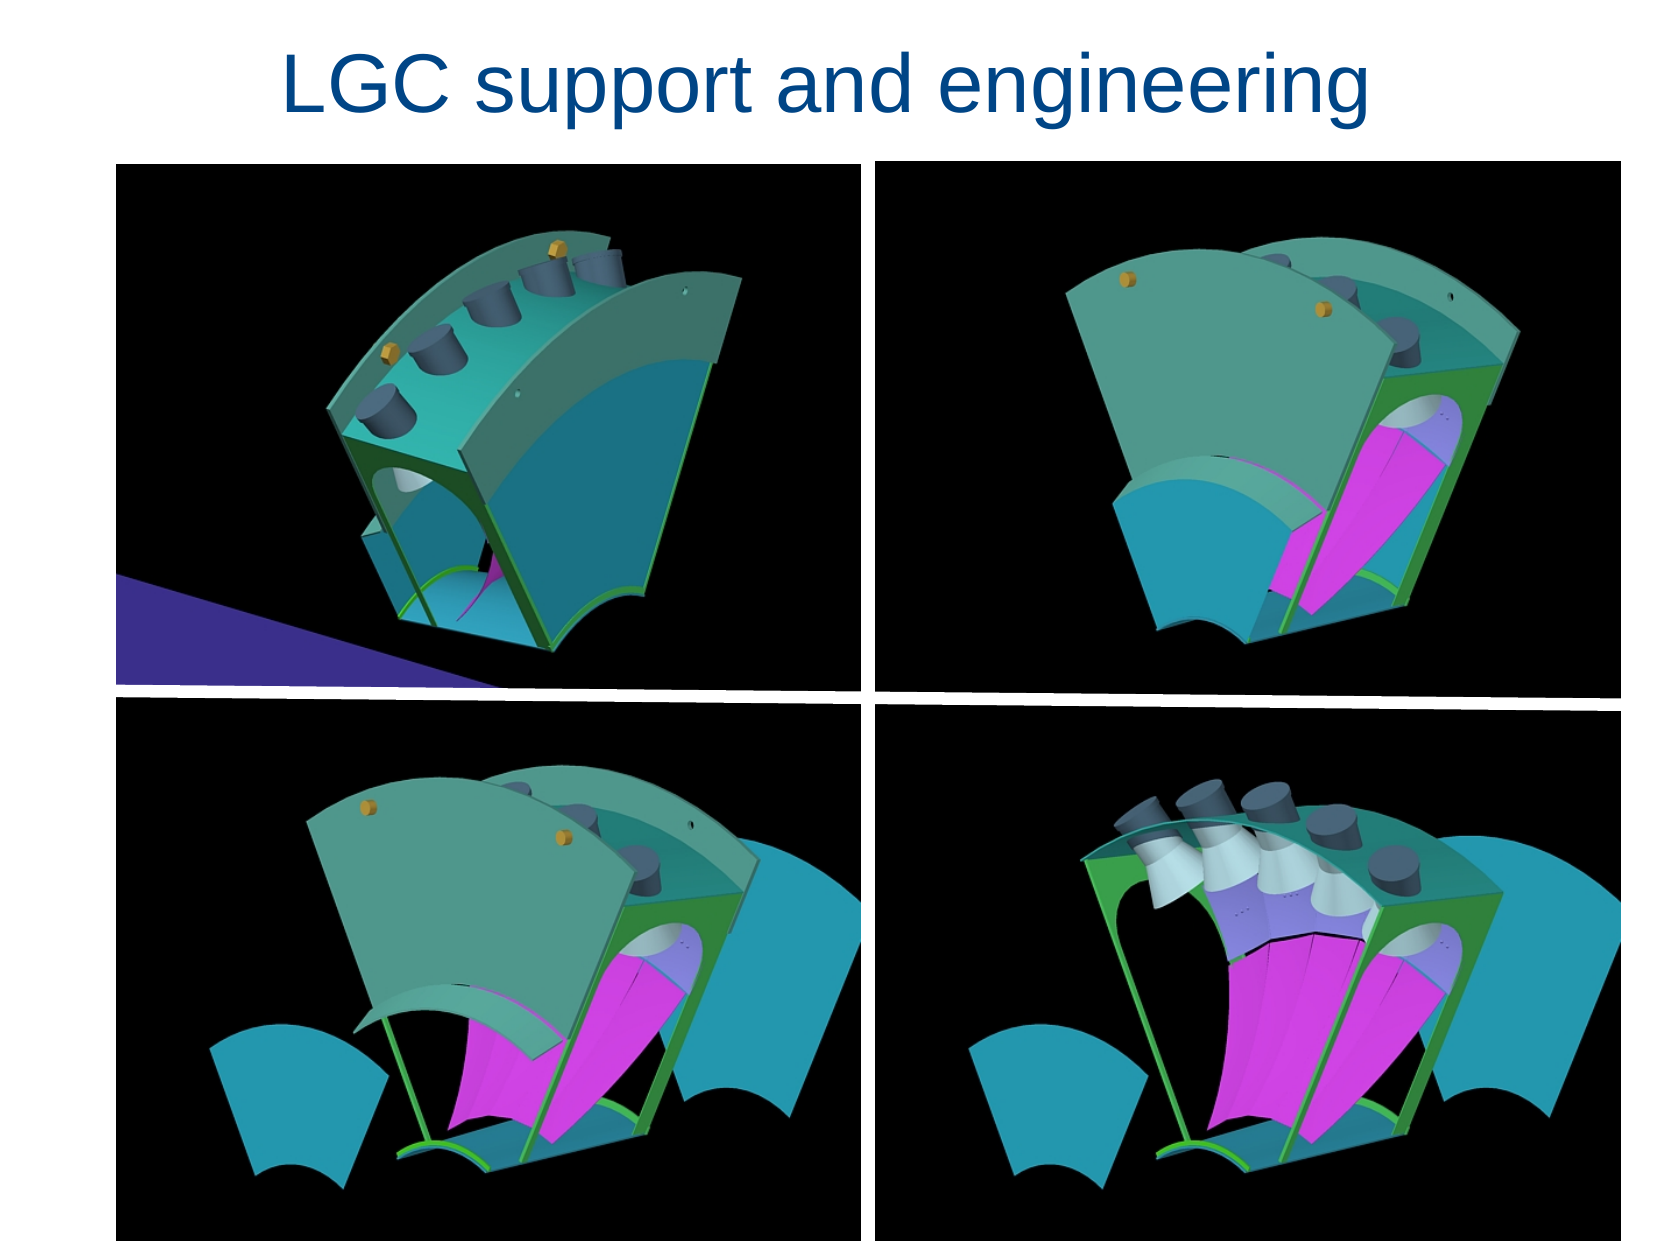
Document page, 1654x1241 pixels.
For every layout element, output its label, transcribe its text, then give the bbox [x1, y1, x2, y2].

picture [875, 161, 1621, 698]
picture [116, 164, 861, 691]
title LGC support and engineering [82, 2, 1571, 166]
picture [875, 705, 1621, 1241]
picture [116, 698, 861, 1241]
